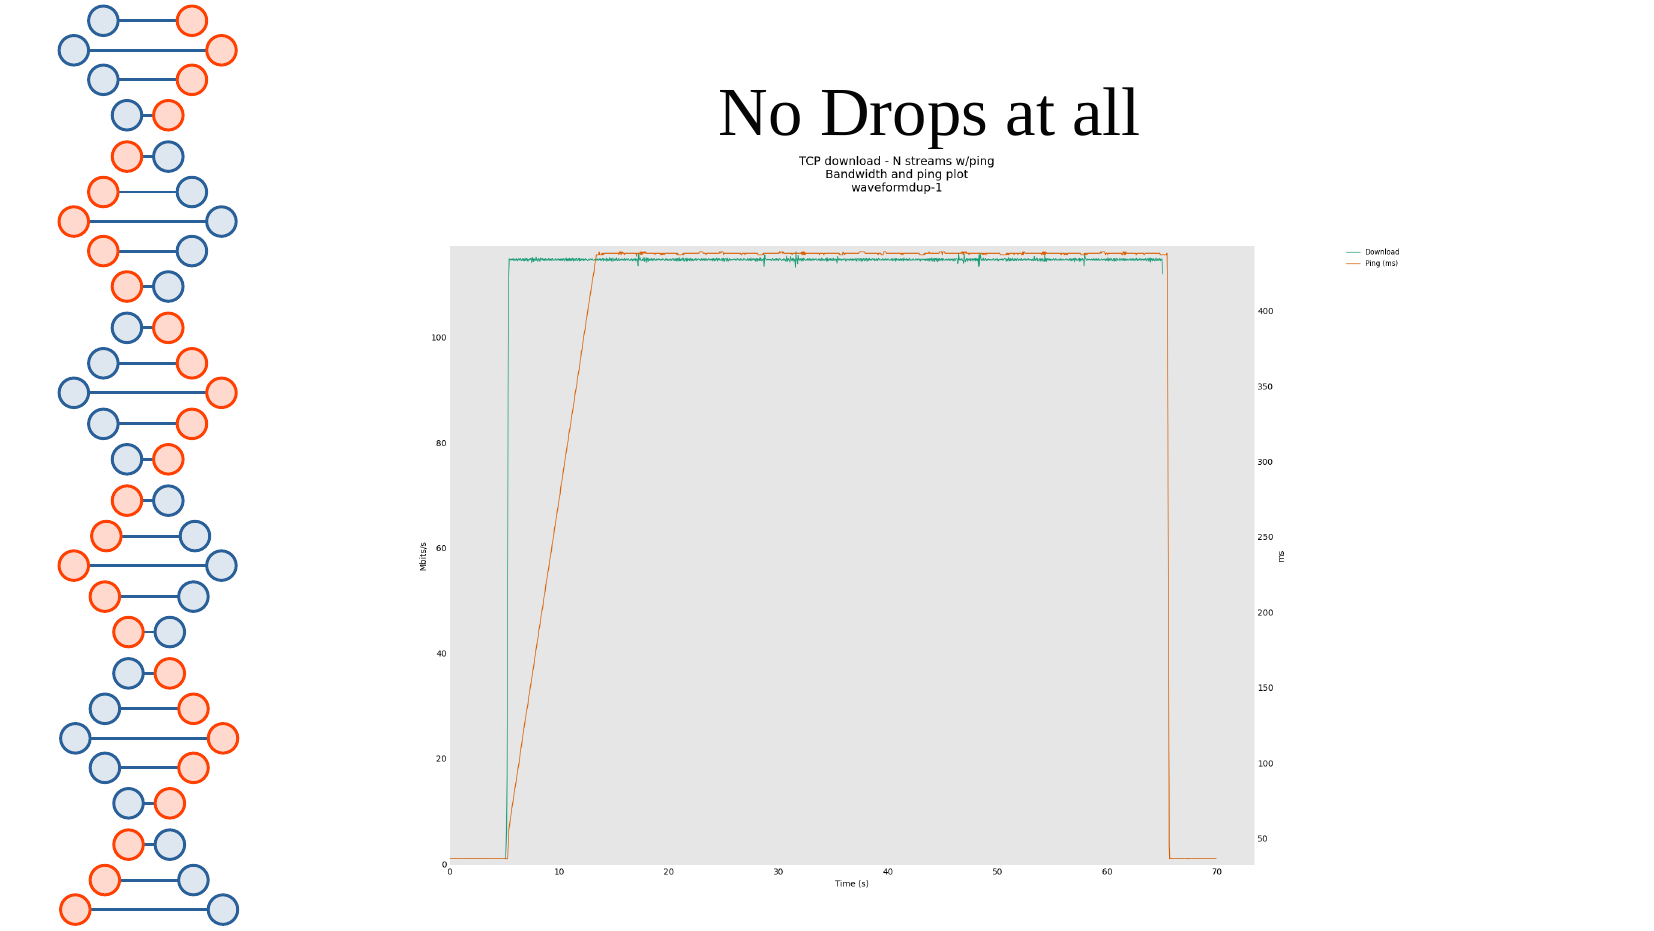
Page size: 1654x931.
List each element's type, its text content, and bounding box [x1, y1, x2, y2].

picture [300, 149, 1493, 931]
title No Drops at all [265, 35, 1595, 189]
